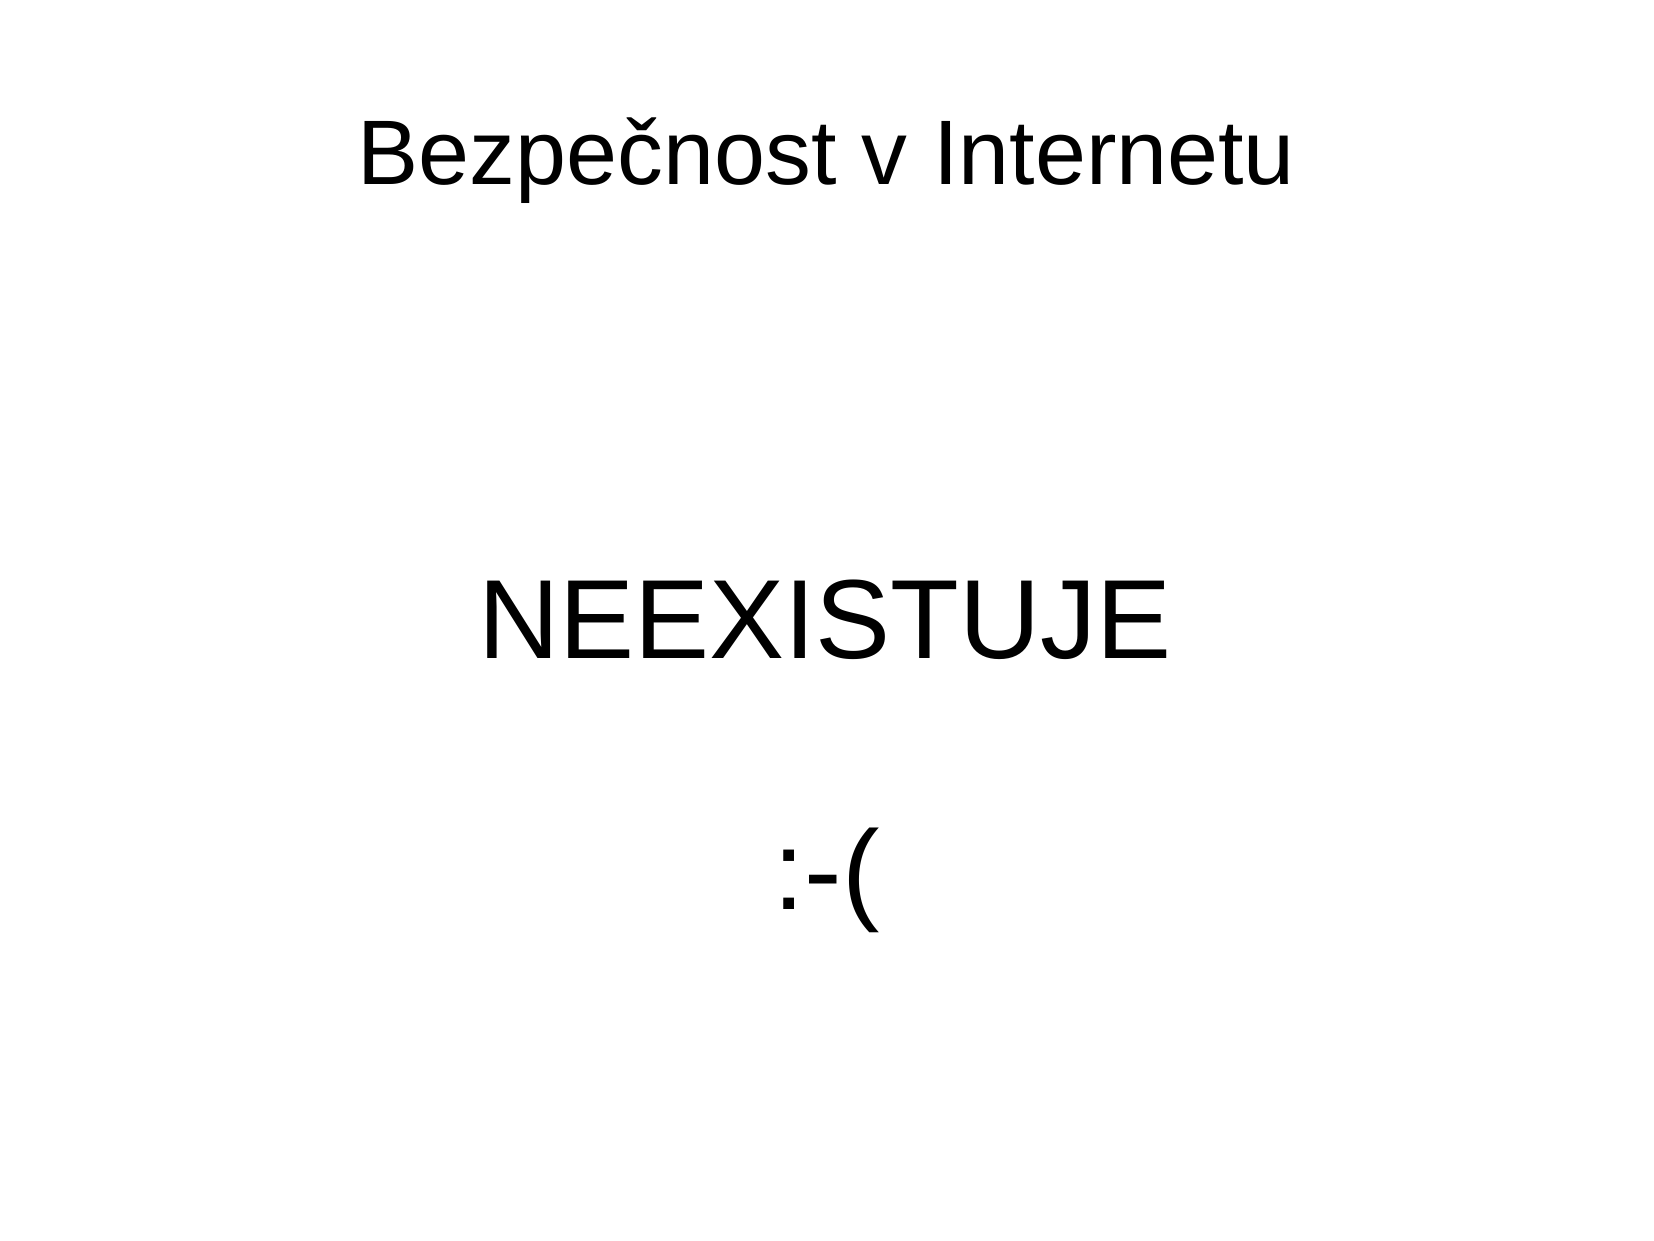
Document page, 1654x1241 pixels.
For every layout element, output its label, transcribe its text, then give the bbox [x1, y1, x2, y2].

title Bezpečnost v Internetu [82, 49, 1571, 257]
text_box NEEXISTUJE :-( [463, 549, 1190, 942]
